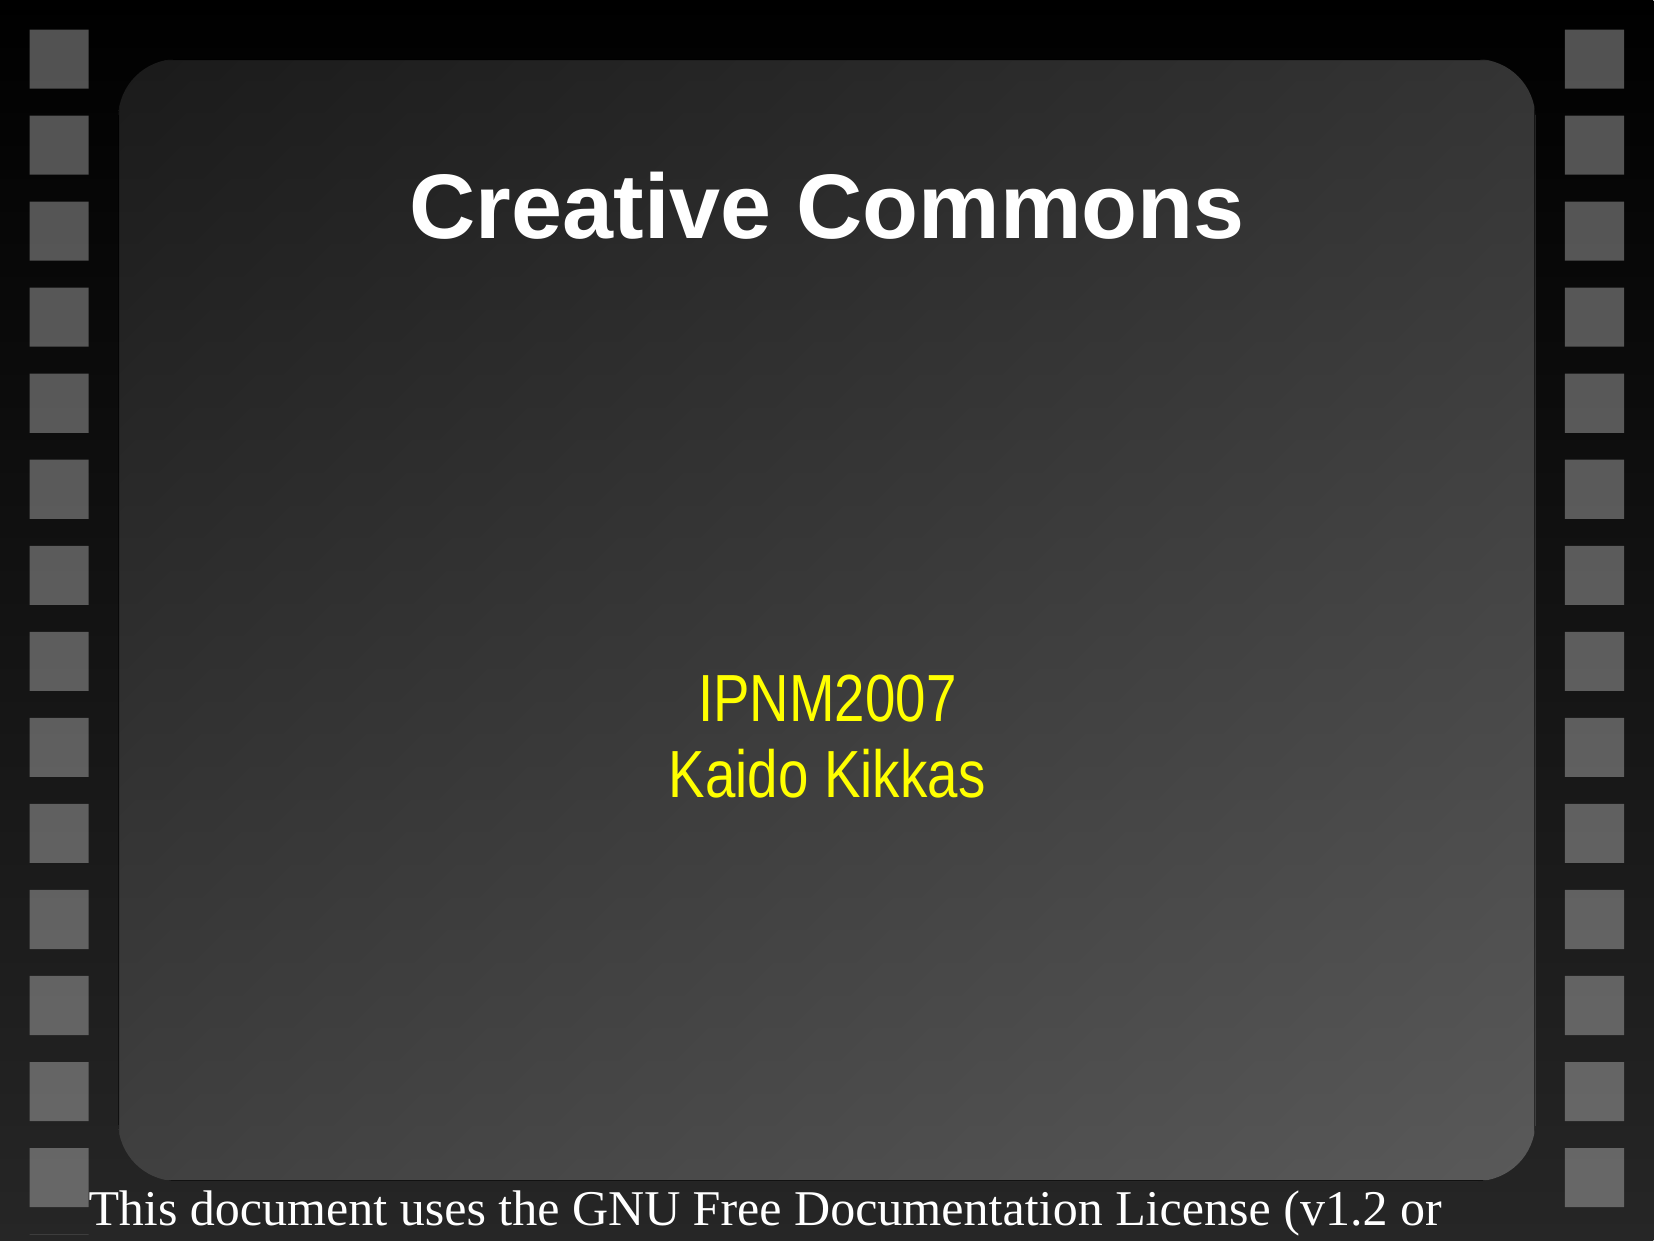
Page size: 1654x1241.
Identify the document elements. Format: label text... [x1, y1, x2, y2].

text_box This document uses the GNU Free Documentation License (v1.2 or newer). [88, 1181, 1576, 1237]
title Creative Commons [121, 102, 1534, 311]
subtitle IPNM2007 Kaido Kikkas [121, 344, 1534, 1127]
